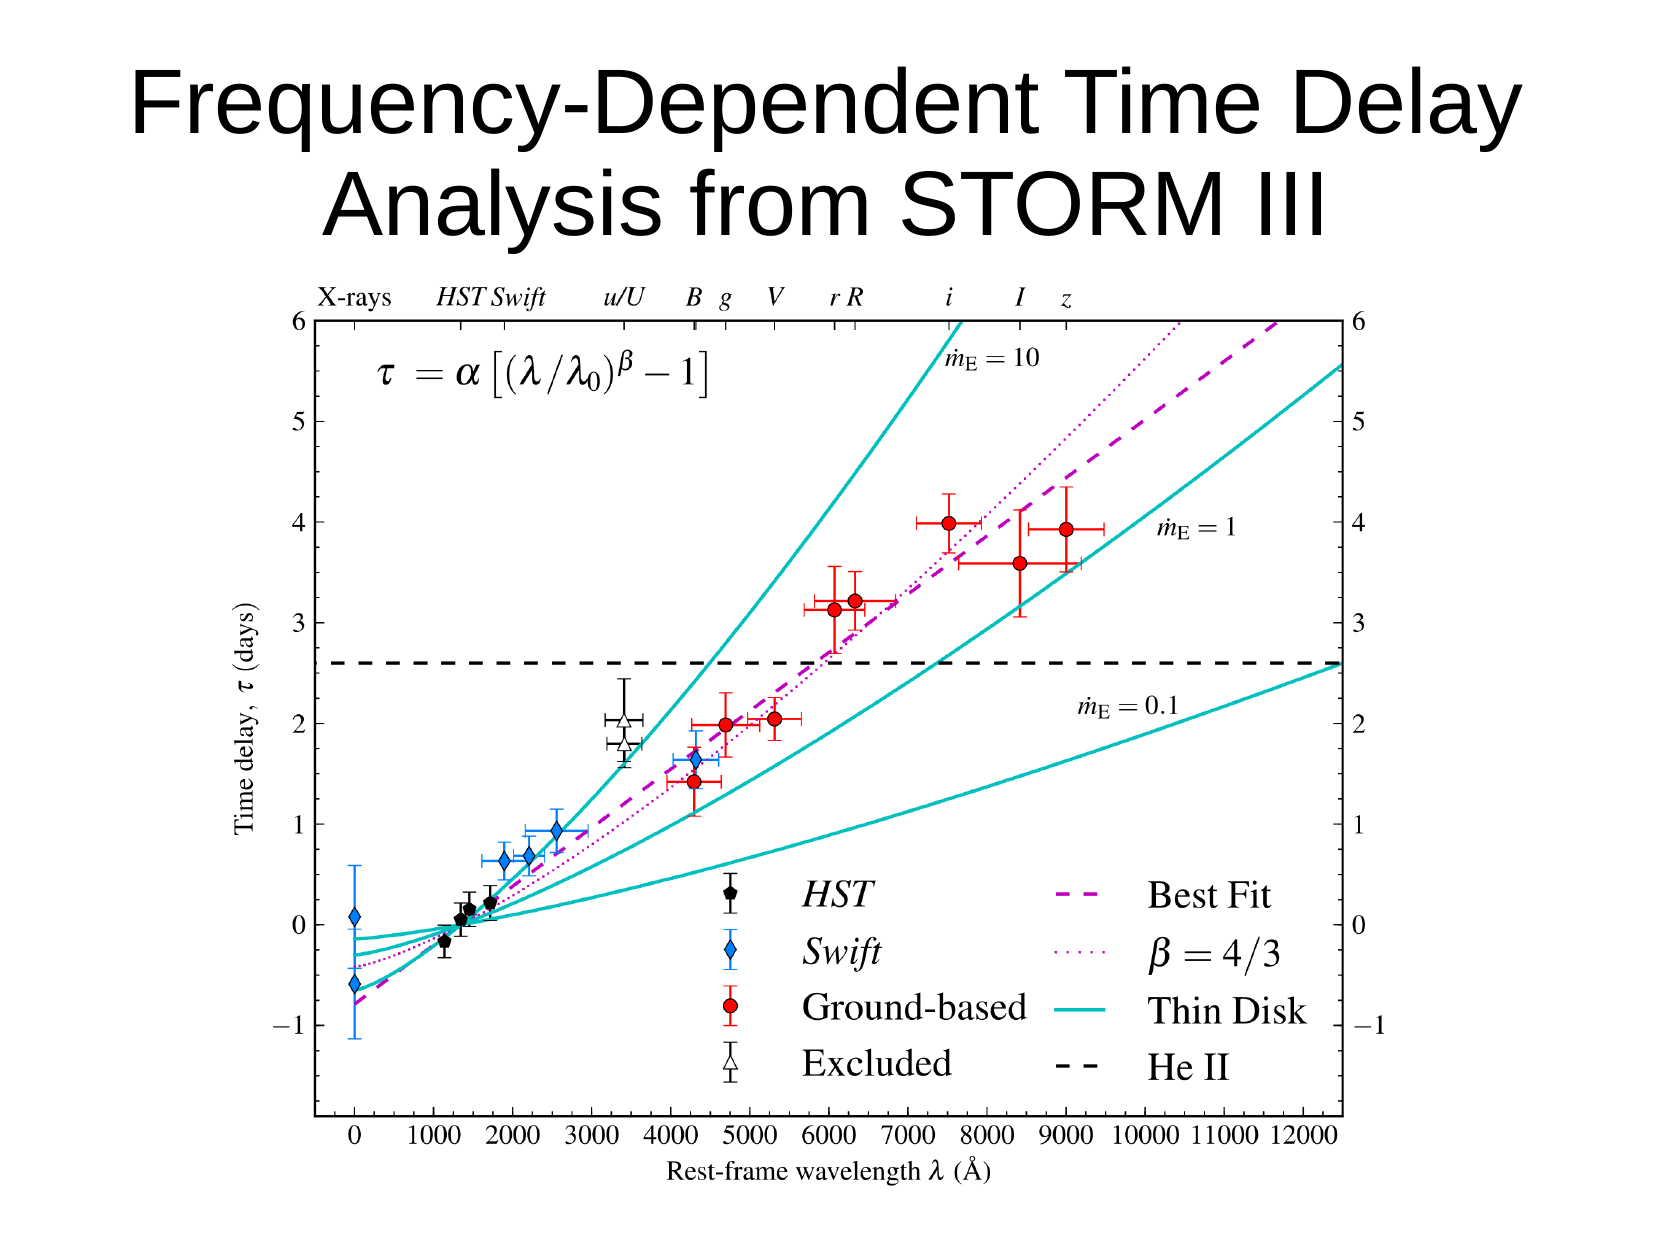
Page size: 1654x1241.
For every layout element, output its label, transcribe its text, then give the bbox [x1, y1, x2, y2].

title Frequency-Dependent Time Delay Analysis from STORM III [82, 49, 1571, 257]
picture [207, 256, 1406, 1195]
